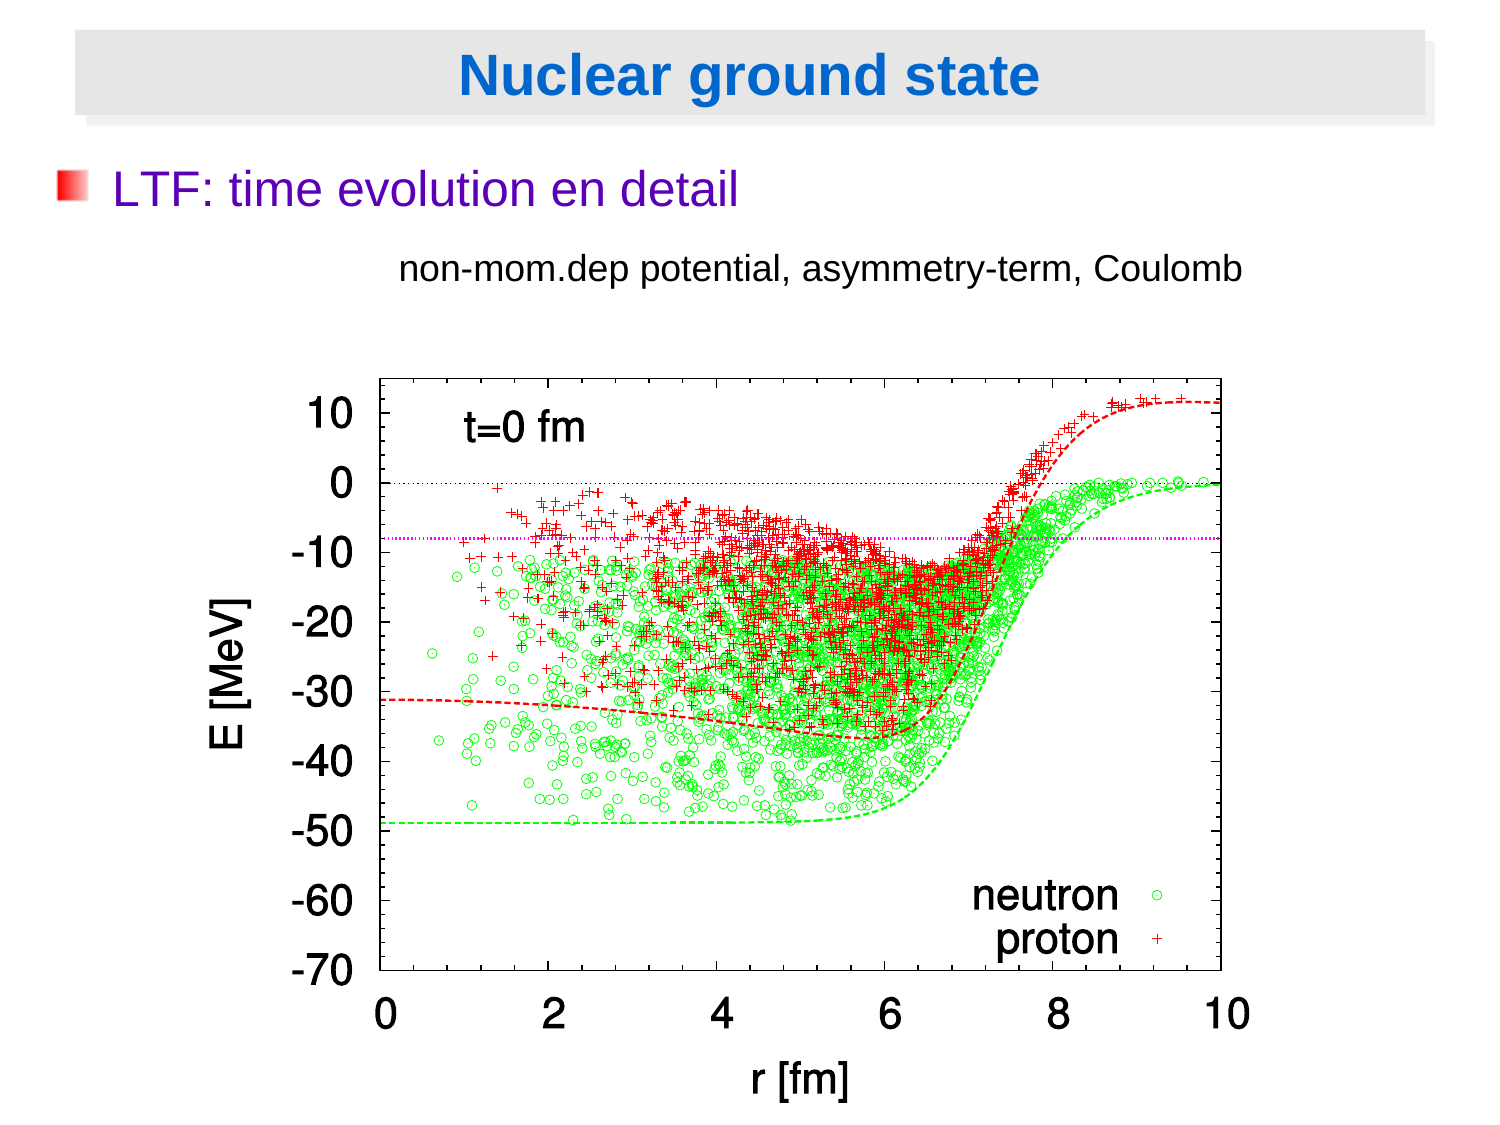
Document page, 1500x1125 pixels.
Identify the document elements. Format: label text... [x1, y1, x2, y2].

text_box non-mom.dep potential, asymmetry-term, Coulomb [383, 236, 1388, 297]
list LTF: time evolution en detail [41, 148, 1459, 1093]
picture [165, 324, 1288, 1112]
title Nuclear ground state [75, 29, 1426, 116]
